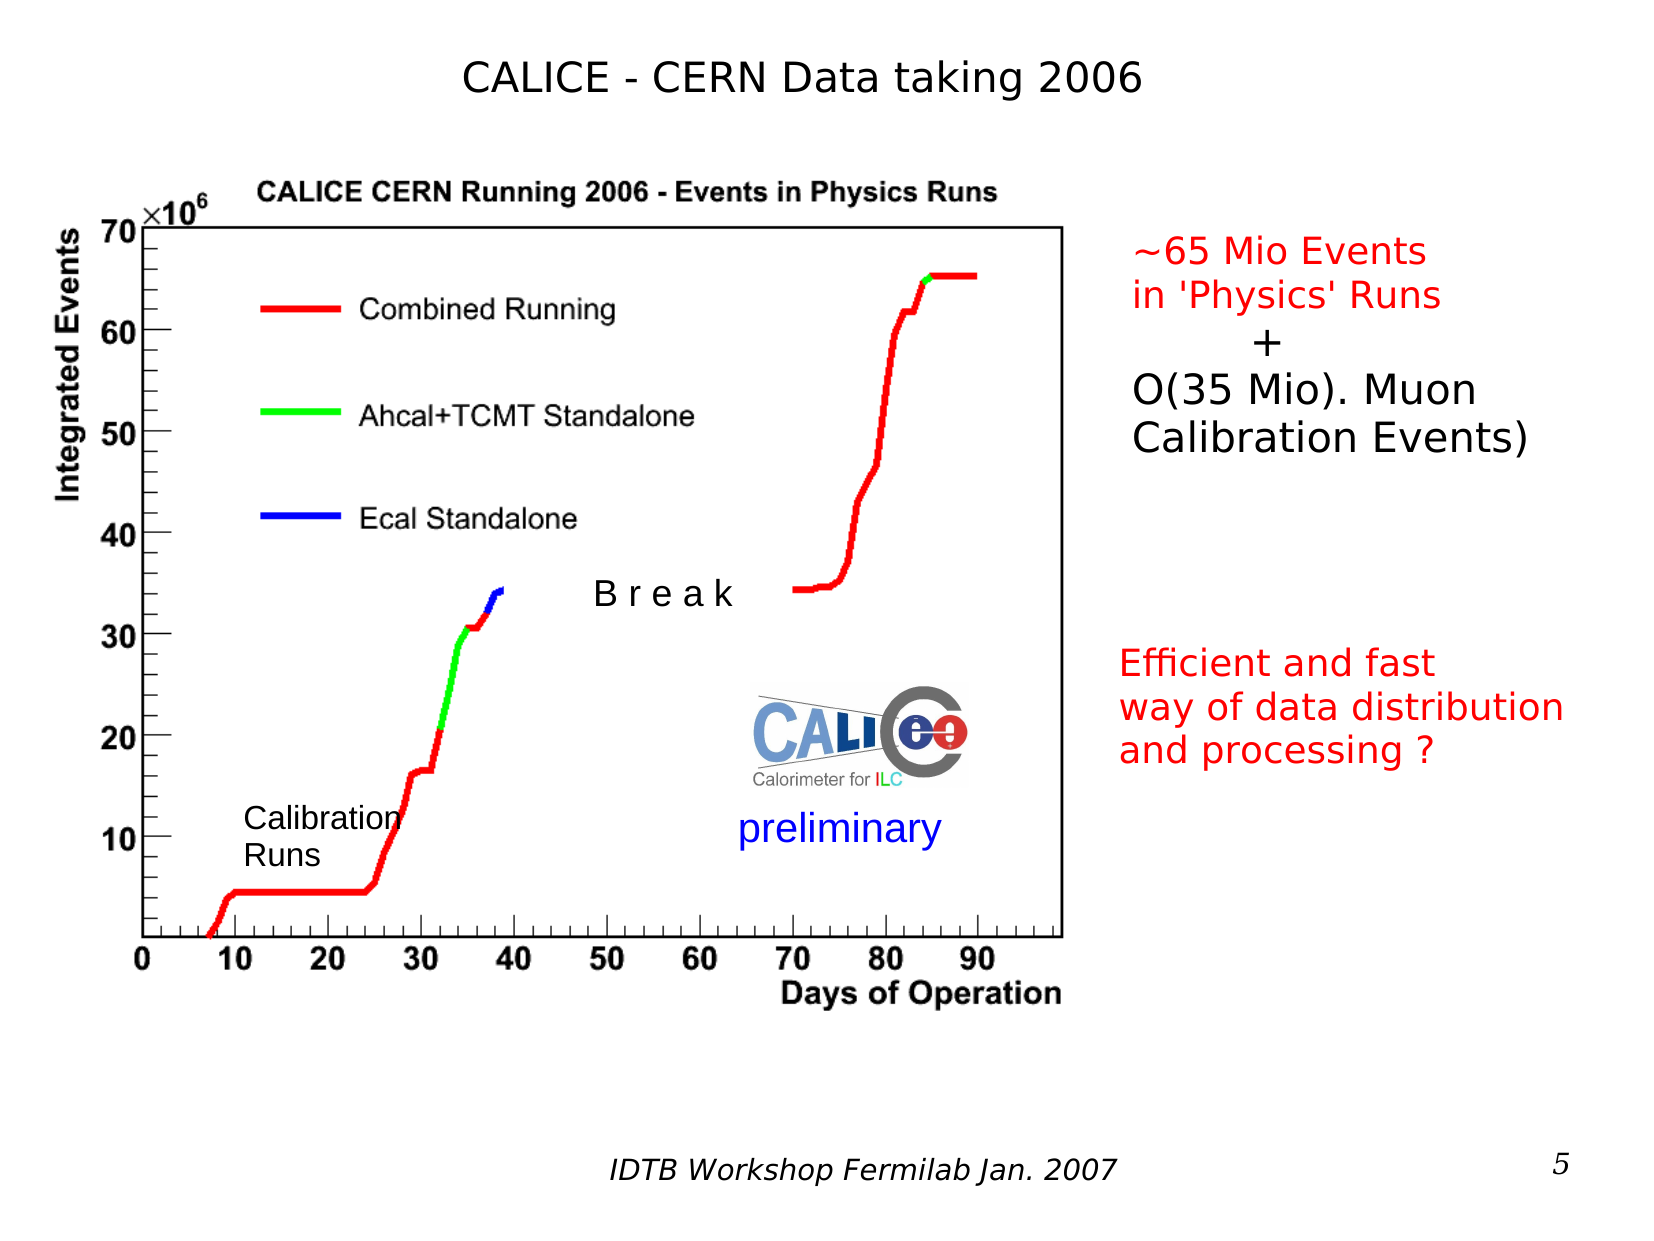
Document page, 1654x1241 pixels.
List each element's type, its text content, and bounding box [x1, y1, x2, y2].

picture [28, 140, 1177, 1027]
text_box ~65 Mio Events in 'Physics' Runs + O(35 Mio). Muon Calibration Events) [1117, 222, 1544, 572]
text_box B r e a k [578, 565, 754, 624]
text_box Efficient and fast way of data distribution and processing ? [1103, 634, 1646, 800]
text_box Calibration Runs [228, 792, 432, 885]
text_box CALICE - CERN Data taking 2006 [446, 46, 1234, 112]
text_box preliminary [723, 797, 982, 861]
